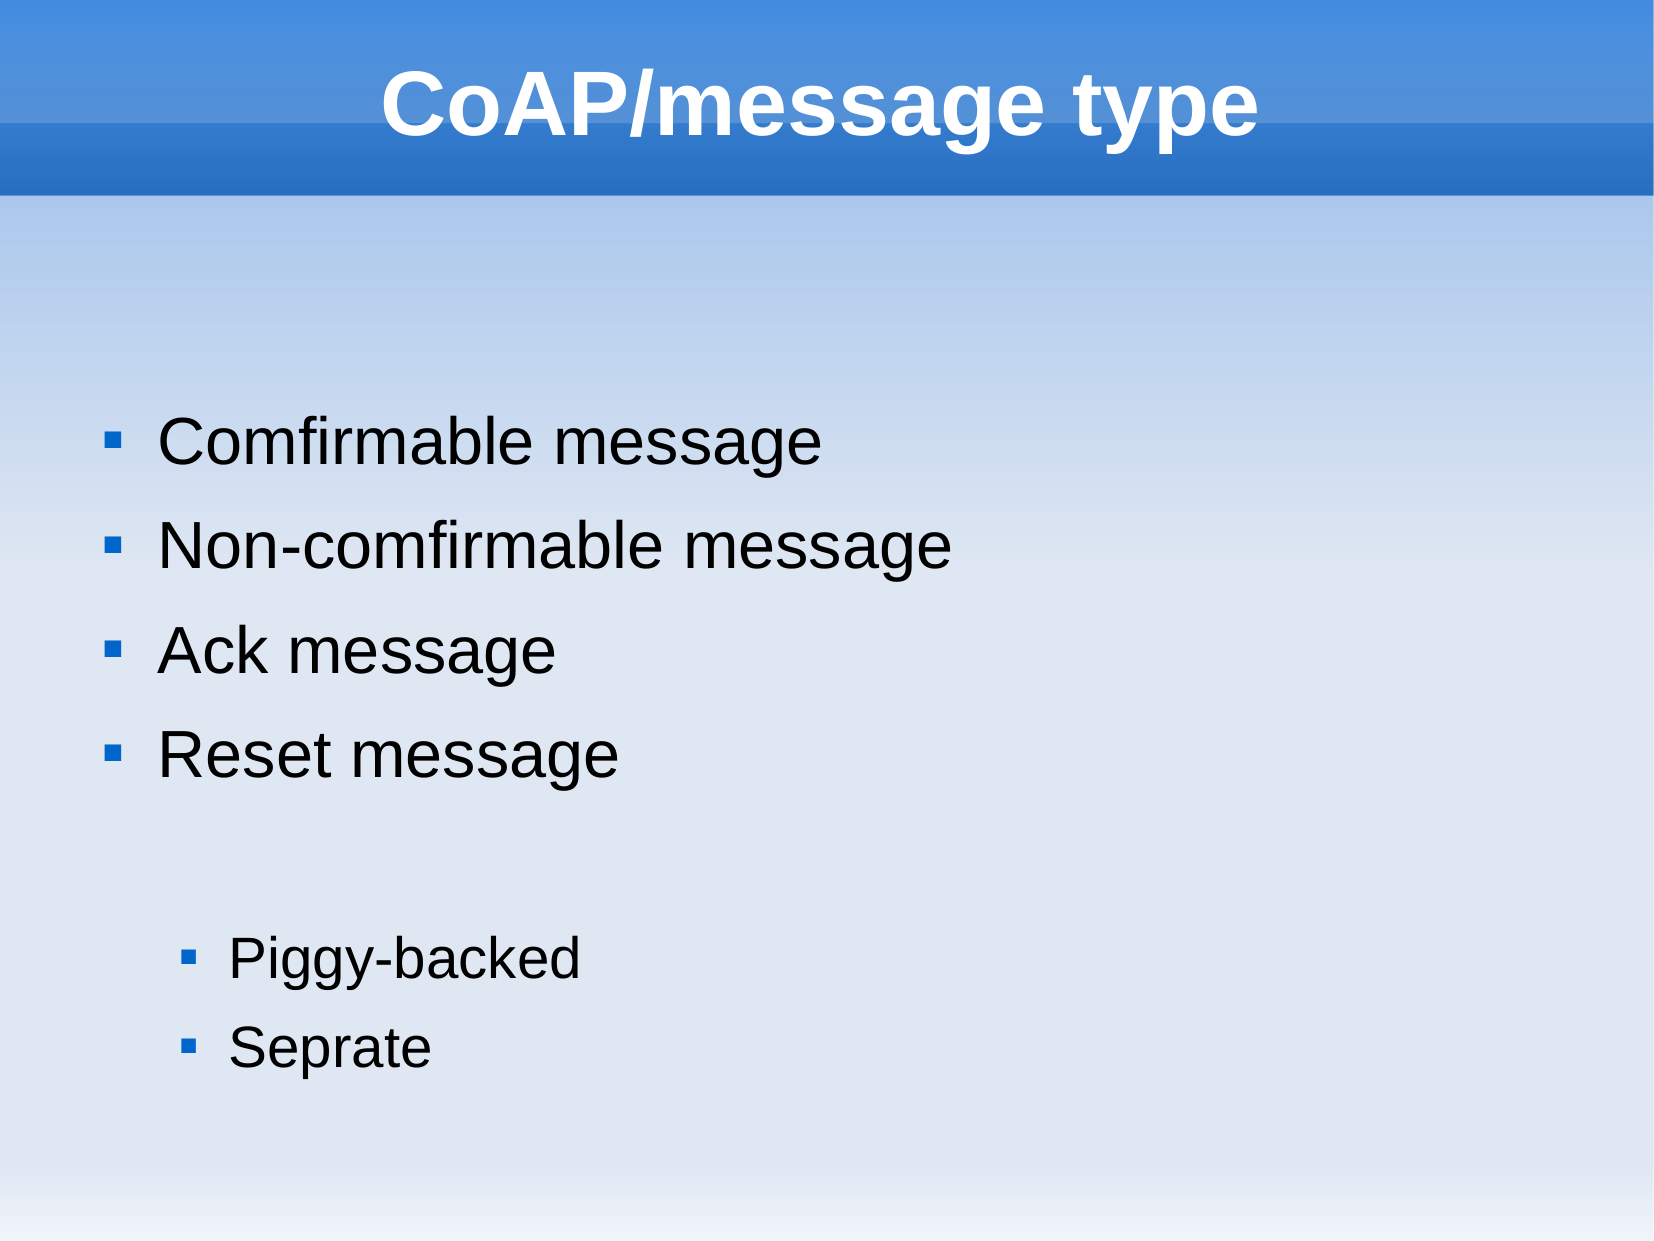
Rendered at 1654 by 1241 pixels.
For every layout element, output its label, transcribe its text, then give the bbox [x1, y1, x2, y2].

list Comfirmable message Non-comfirmable message Ack message Reset message Piggy-backed Seprate [86, 300, 1576, 1119]
picture [0, 0, 1654, 1241]
title CoAP/message type [76, 0, 1565, 208]
